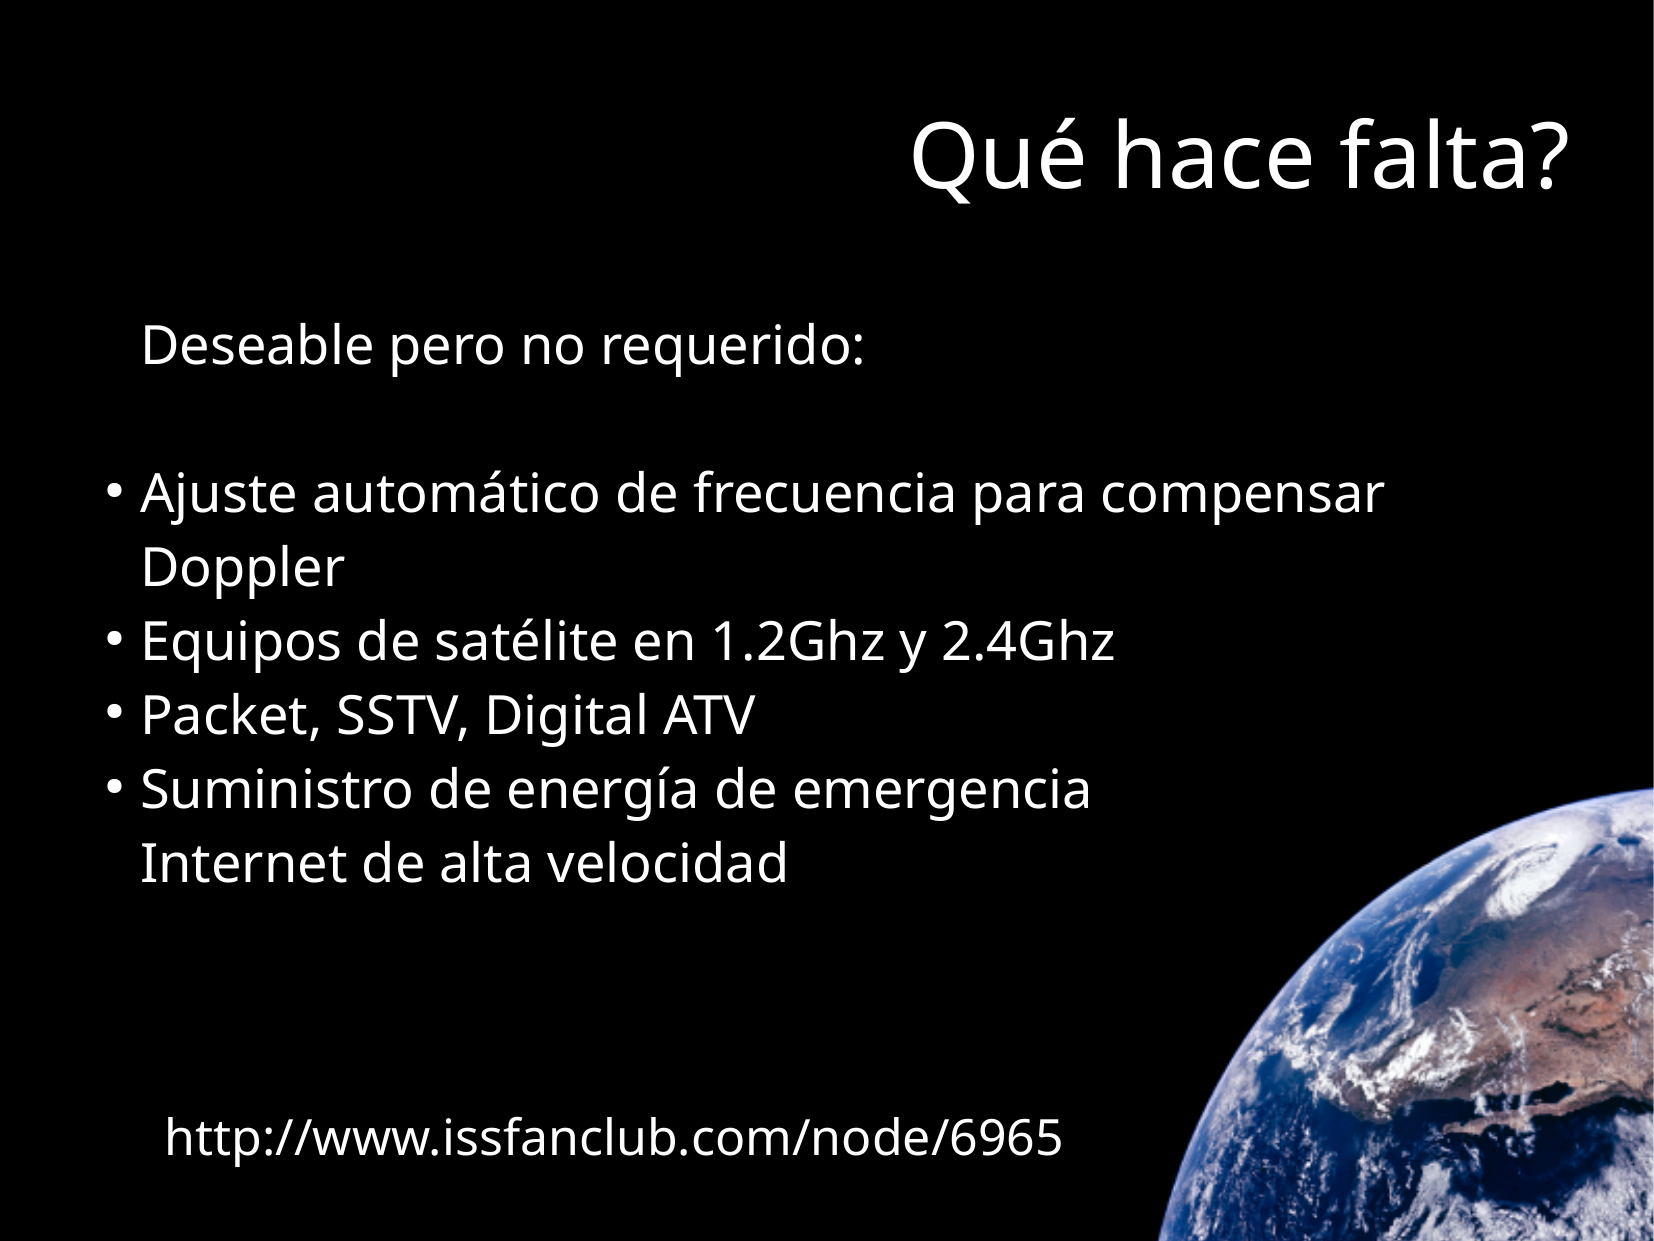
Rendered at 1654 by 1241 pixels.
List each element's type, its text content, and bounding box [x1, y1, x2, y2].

picture [0, 0, 1654, 1241]
title Qué hace falta? [82, 49, 1571, 257]
text_box http://www.issfanclub.com/node/6965 [150, 1095, 1057, 1178]
text_box Deseable pero no requerido: Ajuste automático de frecuencia para compensar Doppler Equipos de satélite en 1.2Ghz y 2.4Ghz Packet, SSTV, Digital ATV Suministro de energía de emergencia Internet de alta velocidad [90, 225, 1516, 900]
